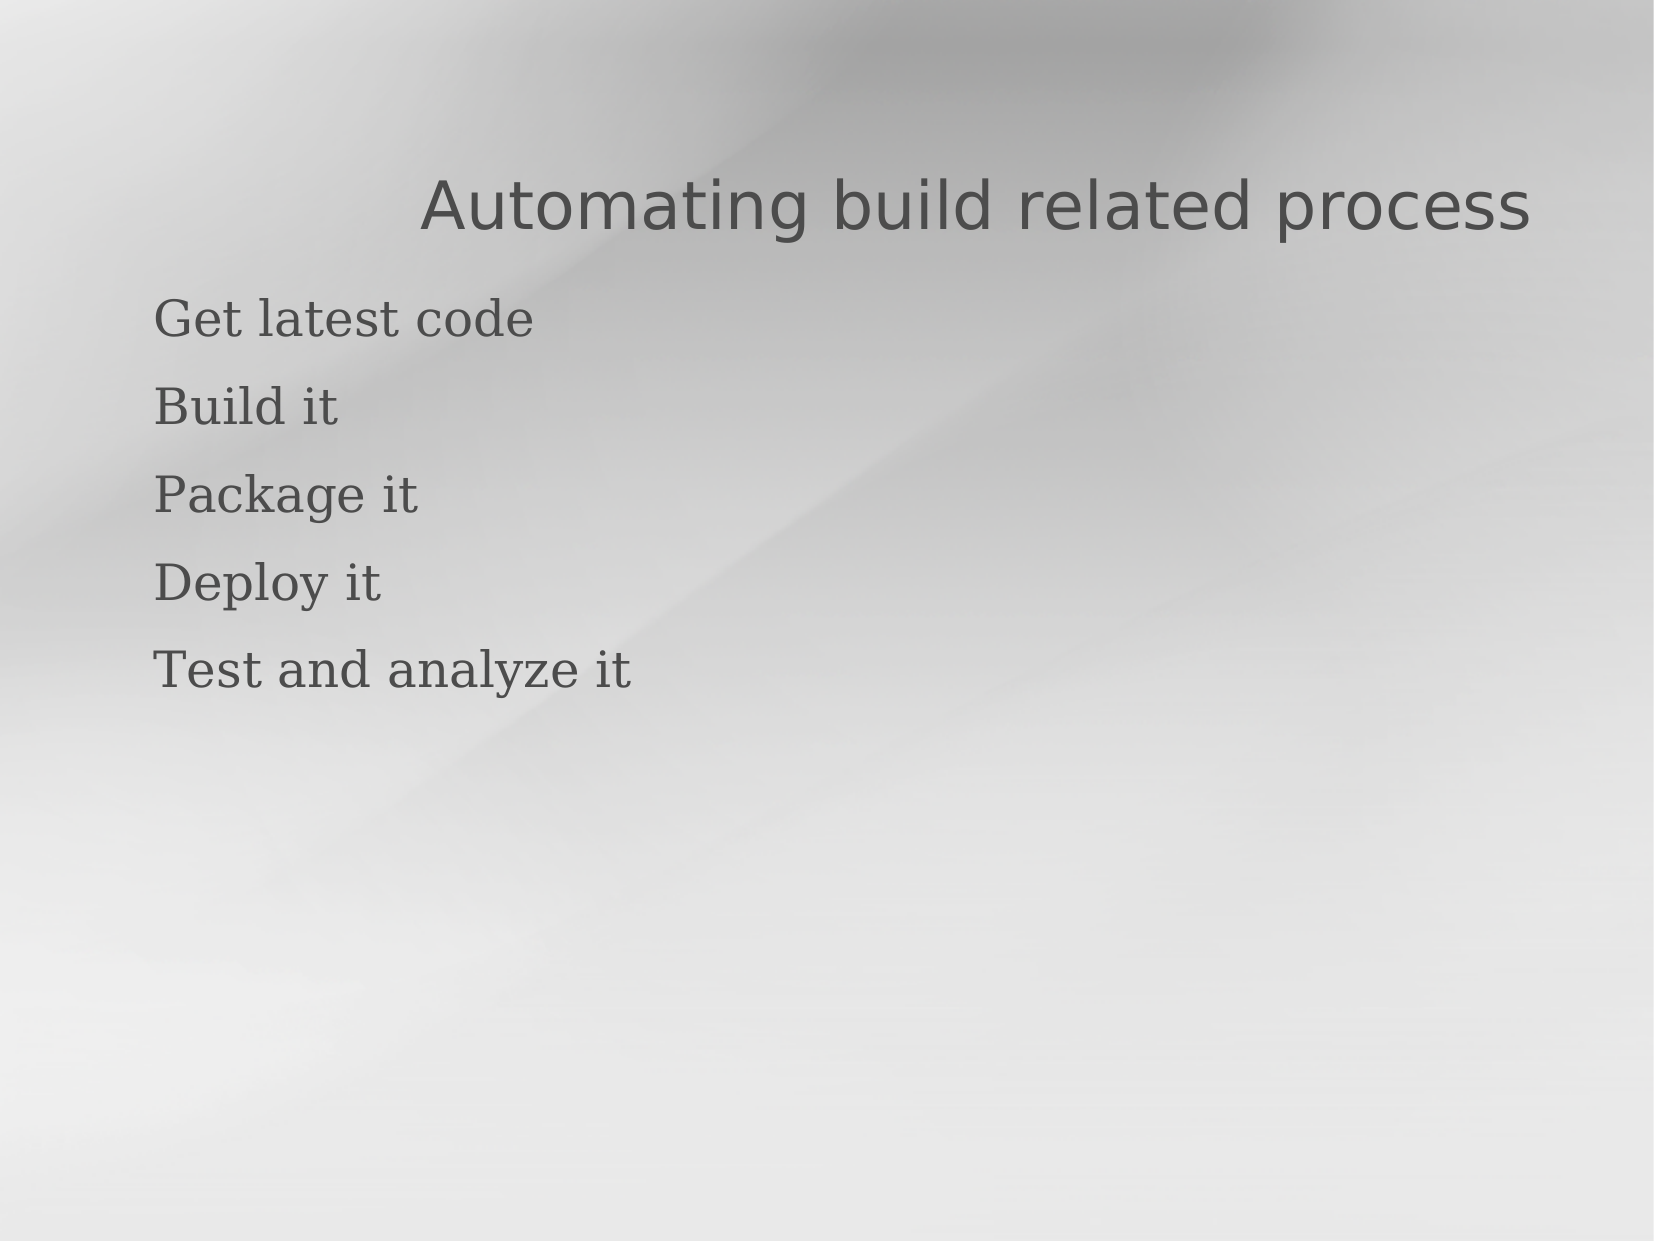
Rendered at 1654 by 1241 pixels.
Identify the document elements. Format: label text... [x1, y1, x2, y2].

title Automating build related process [121, 110, 1534, 290]
list Get latest code Build it Package it Deploy it Test and analyze it [82, 290, 1571, 1109]
picture [0, 0, 1654, 1241]
